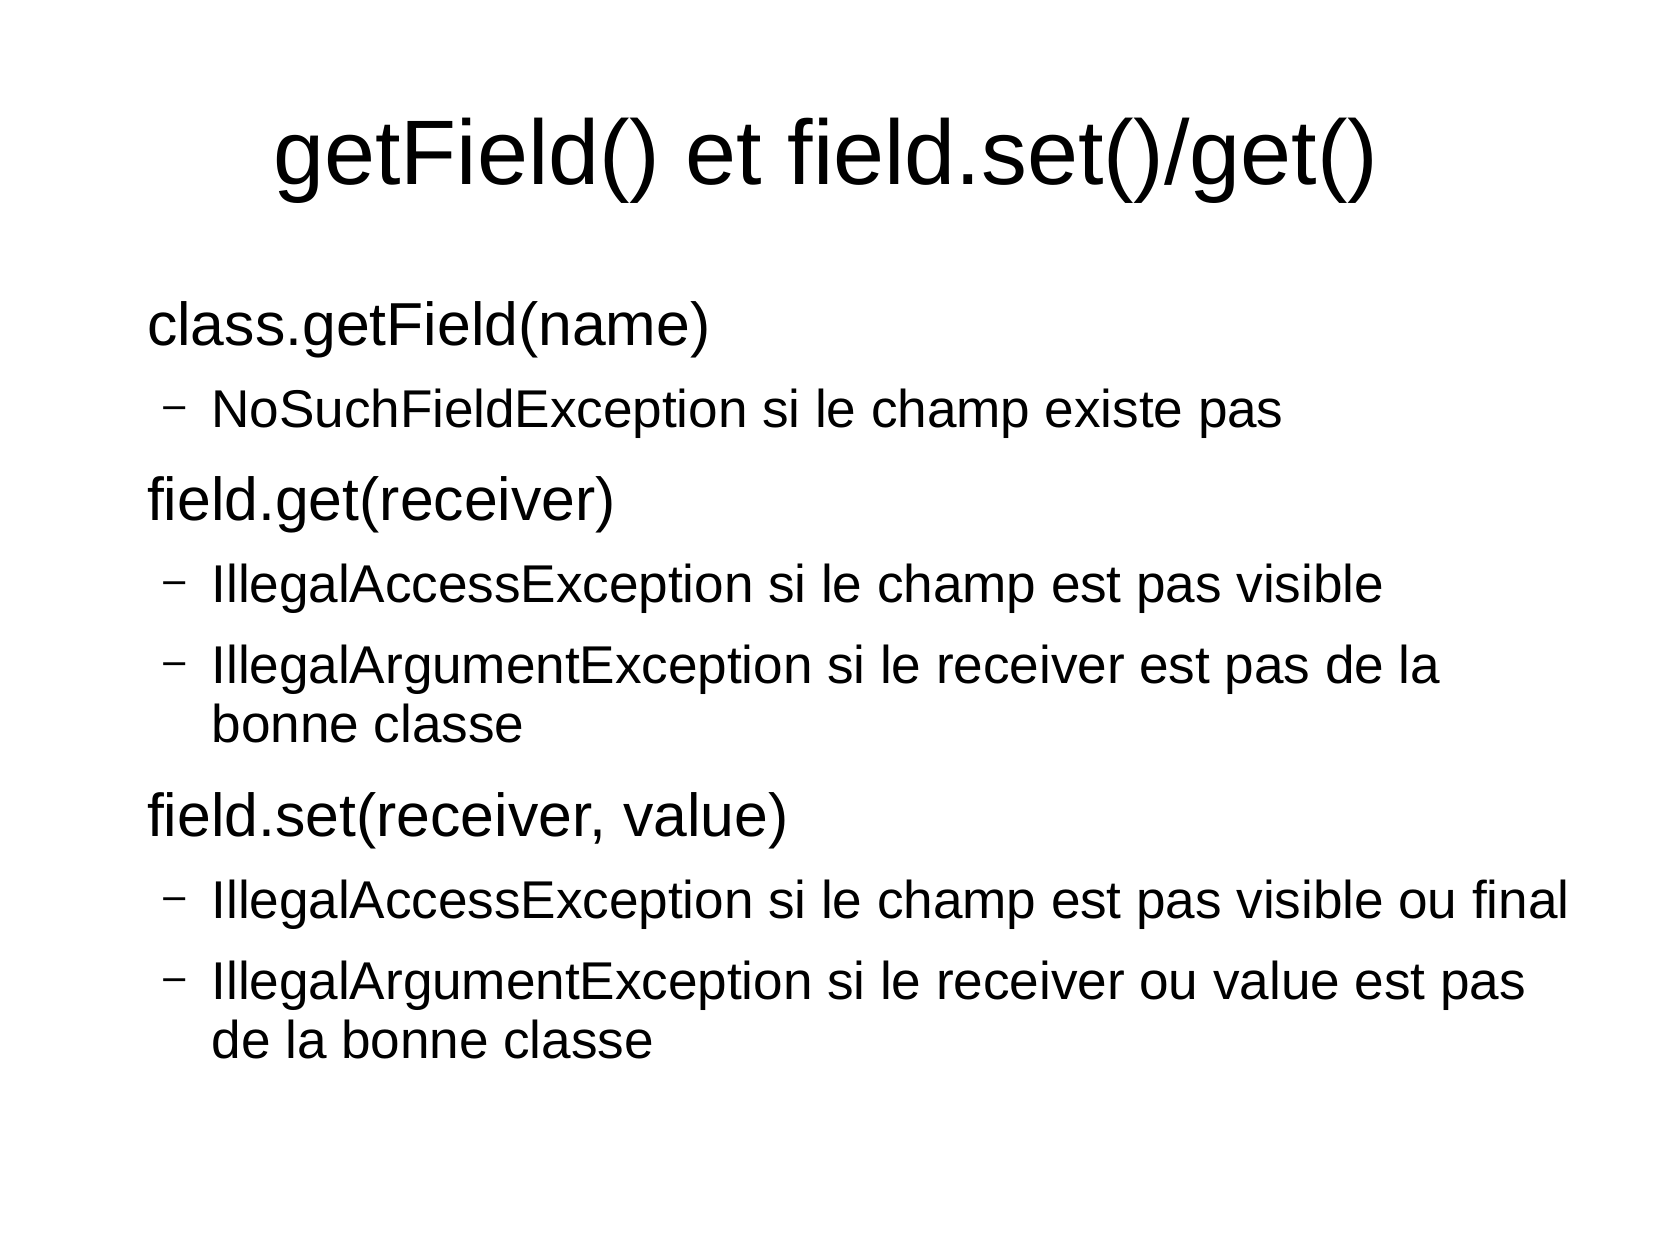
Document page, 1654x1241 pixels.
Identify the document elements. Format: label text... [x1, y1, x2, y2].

title getField() et field.set()/get() [82, 49, 1571, 257]
list class.getField(name) NoSuchFieldException si le champ existe pas field.get(receiver) IllegalAccessException si le champ est pas visible IllegalArgumentException si le receiver est pas de la bonne classe field.set(receiver, value) IllegalAccessException si le champ est pas visible ou final IllegalArgumentException si le receiver ou value est pas de la bonne classe [82, 290, 1571, 1126]
